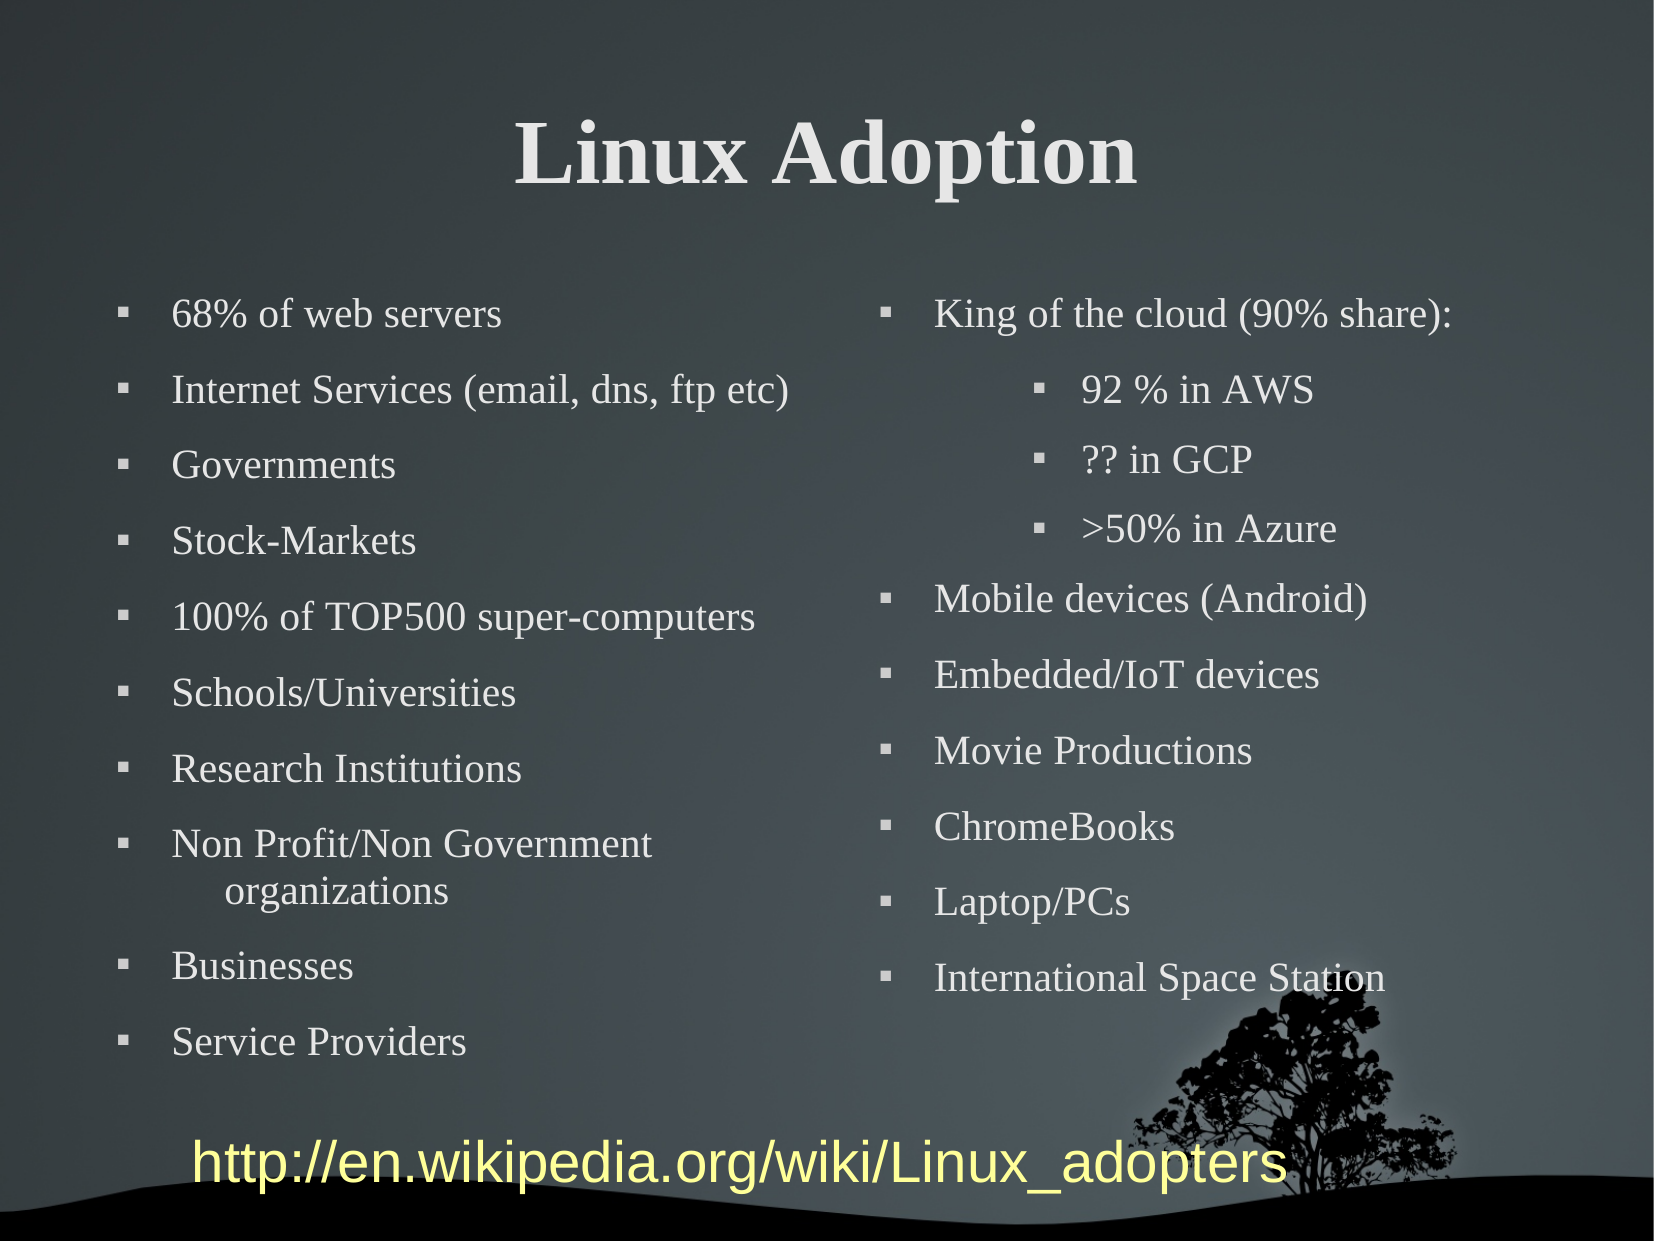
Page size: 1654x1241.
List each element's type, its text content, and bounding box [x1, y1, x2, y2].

list 68% of web servers Internet Services (email, dns, ftp etc) Governments Stock-Markets 100% of TOP500 super-computers Schools/Universities Research Institutions Non Profit/Non Government organizations Businesses Service Providers [82, 290, 809, 1196]
title Linux Adoption [82, 49, 1571, 257]
text_box http://en.wikipedia.org/wiki/Linux_adopters [177, 1122, 1501, 1209]
picture [0, 0, 1654, 1241]
list King of the cloud (90% share): 92 % in AWS ?? in GCP >50% in Azure Mobile devices (Android) Embedded/IoT devices Movie Productions ChromeBooks Laptop/PCs International Space Station [845, 290, 1572, 1182]
